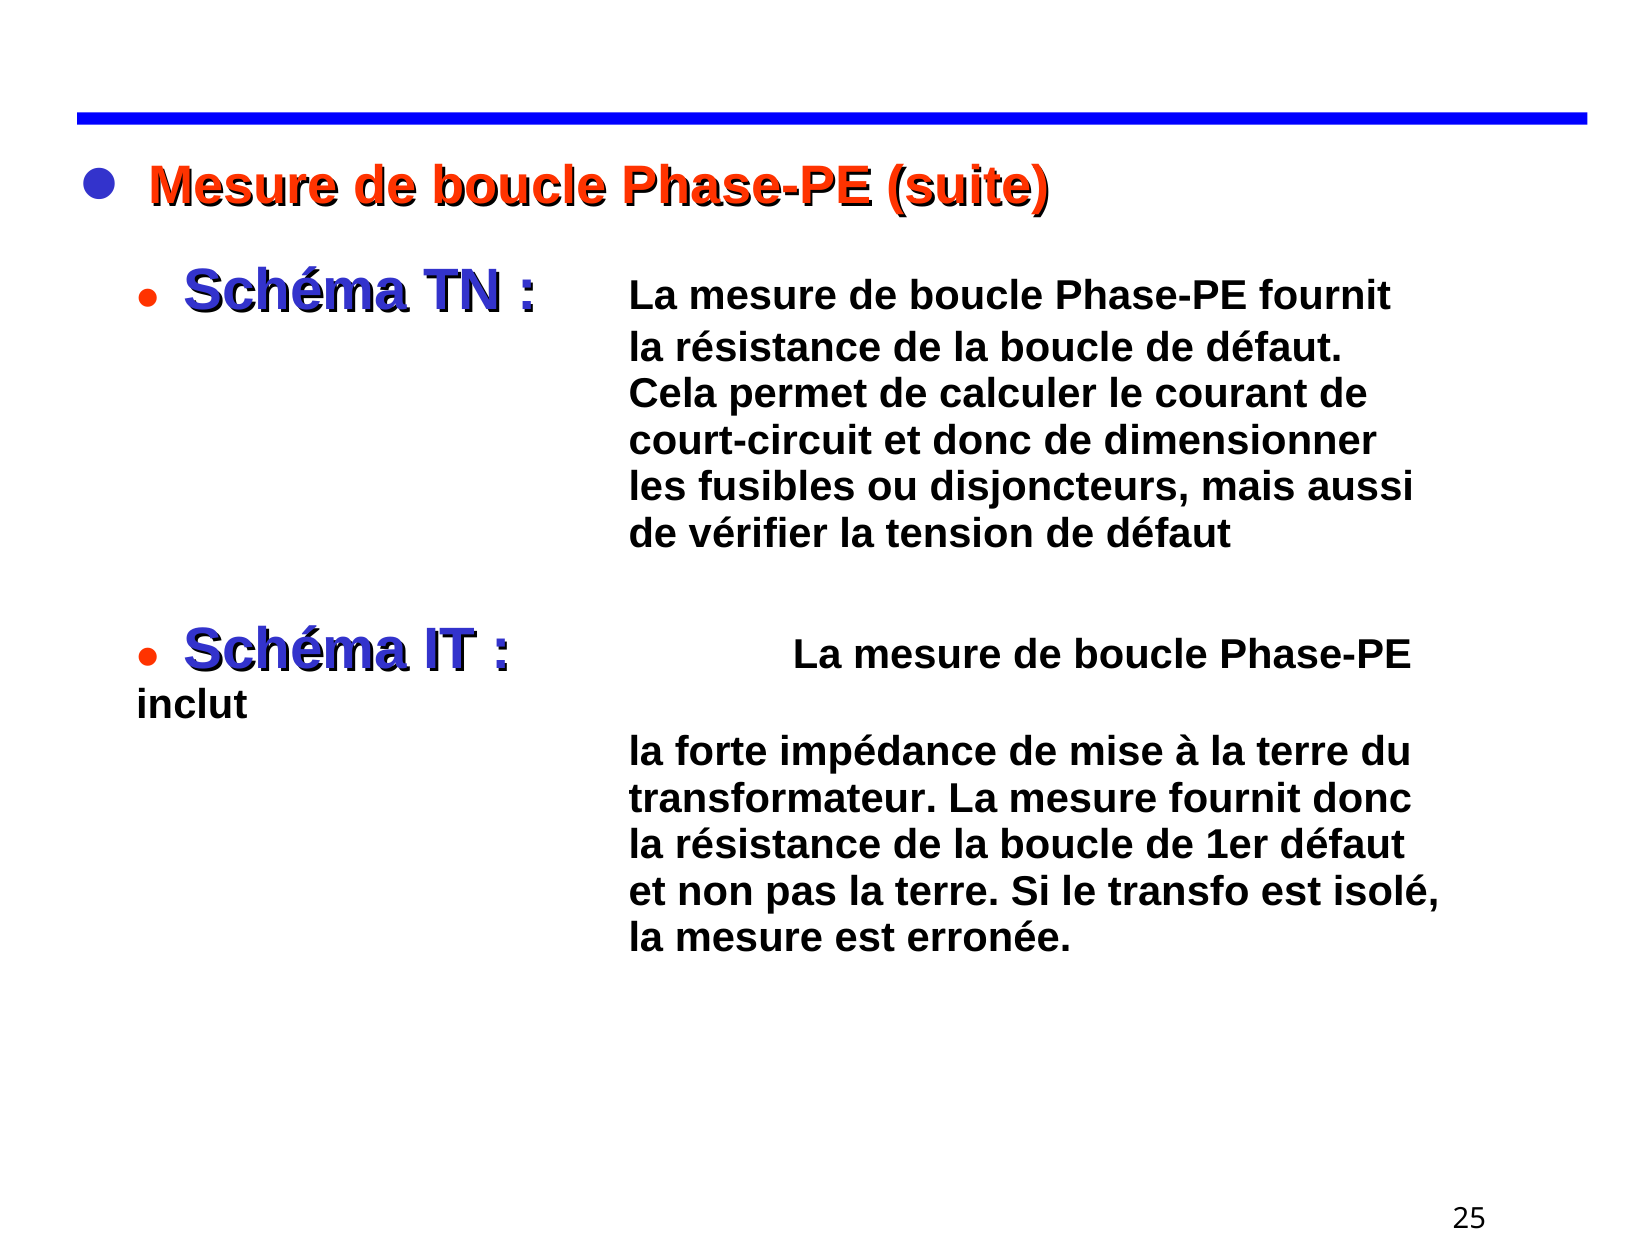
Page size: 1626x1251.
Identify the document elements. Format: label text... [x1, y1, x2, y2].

text_box  Mesure de boucle Phase-PE (suite)‏ [62, 137, 1188, 229]
text_box  Schéma TN : La mesure de boucle Phase-PE fournit la résistance de la boucle de défaut. Cela permet de calculer le courant de court-circuit et donc de dimensionner les fusibles ou disjoncteurs, mais aussi de vérifier la tension de défaut  Schéma IT : La mesure de boucle Phase-PE inclut la forte impédance de mise à la terre du transformateur. La mesure fournit donc la résistance de la boucle de 1er défaut et non pas la terre. Si le transfo est isolé, la mesure est erronée. [119, 242, 1501, 1015]
